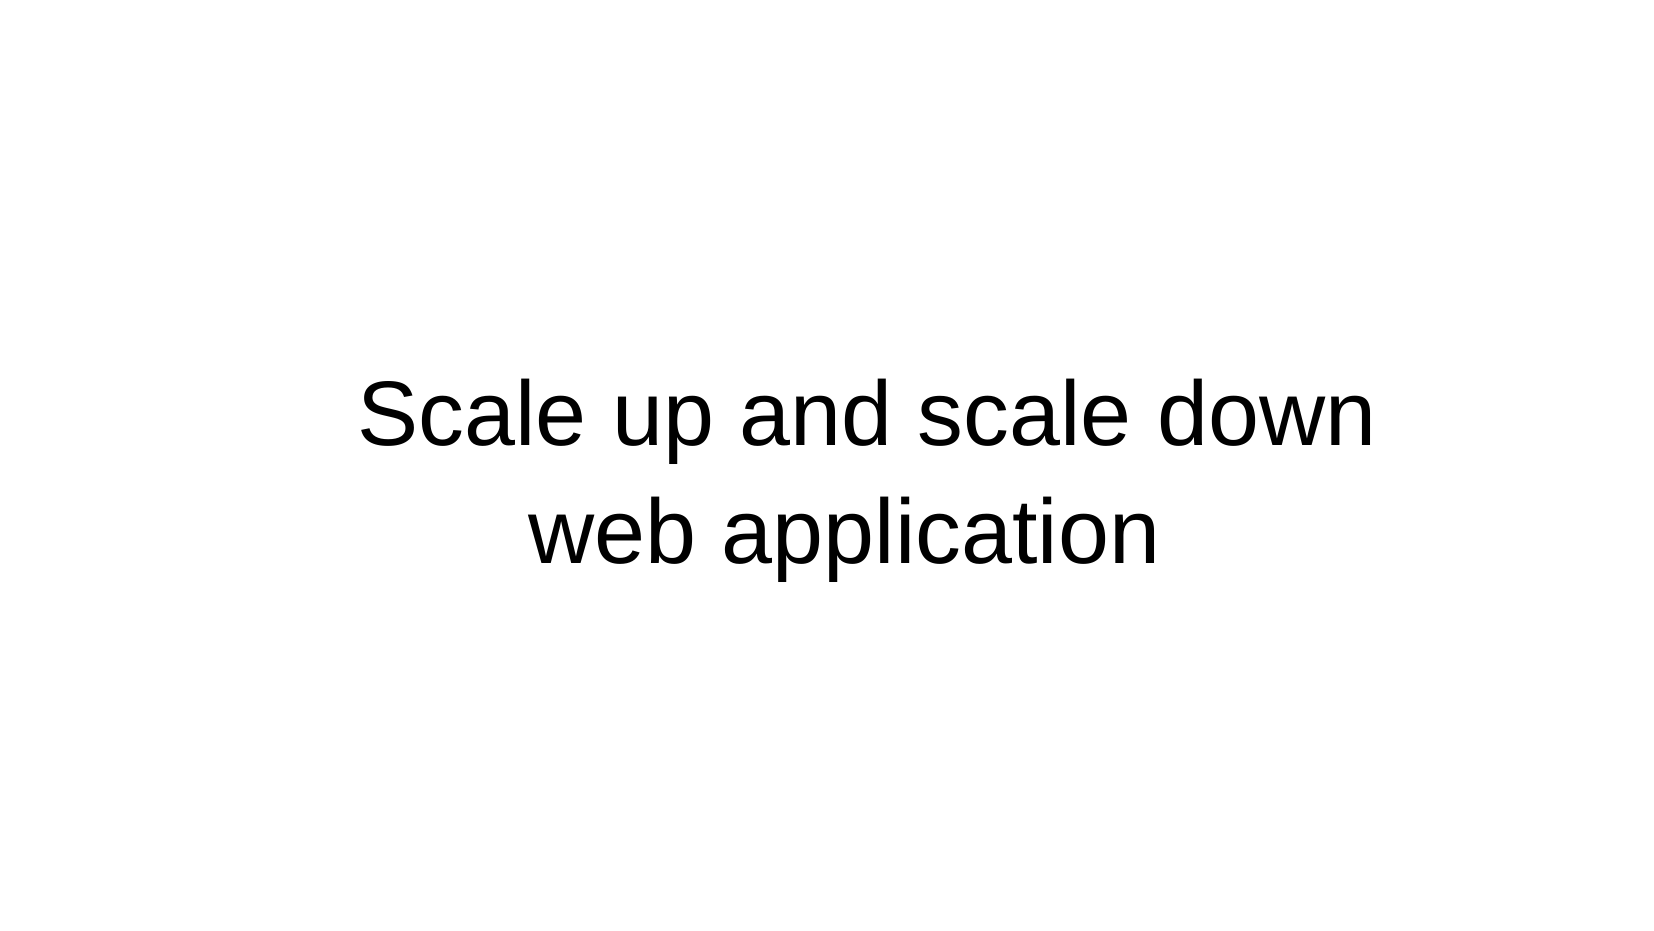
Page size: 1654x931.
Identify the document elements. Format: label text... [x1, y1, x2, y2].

title Scale up and scale down web application [245, 347, 1409, 583]
